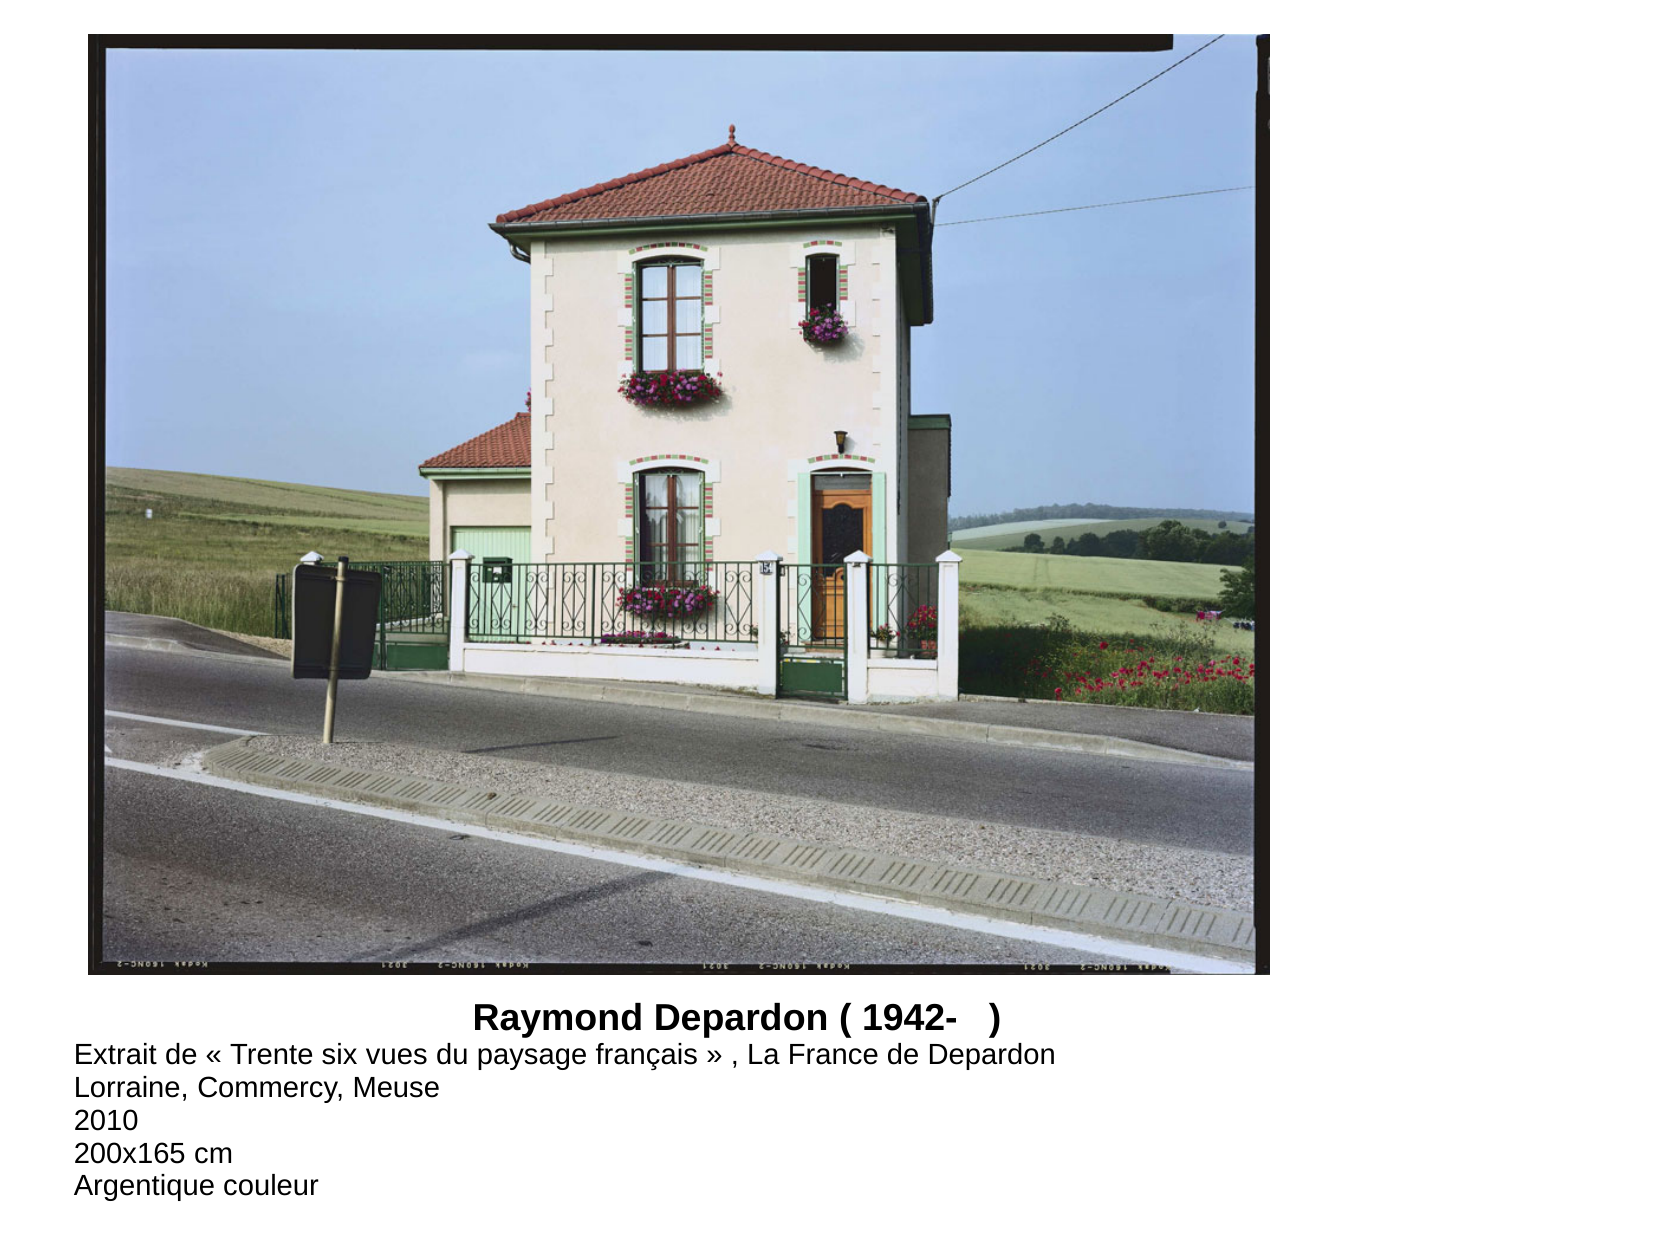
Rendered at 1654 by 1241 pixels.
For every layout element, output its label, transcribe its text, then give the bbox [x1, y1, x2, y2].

text_box Raymond Depardon ( 1942- ) Extrait de « Trente six vues du paysage français » , La France de Depardon Lorraine, Commercy, Meuse 2010 200x165 cm Argentique couleur [59, 988, 1536, 1241]
picture [88, 34, 1270, 975]
